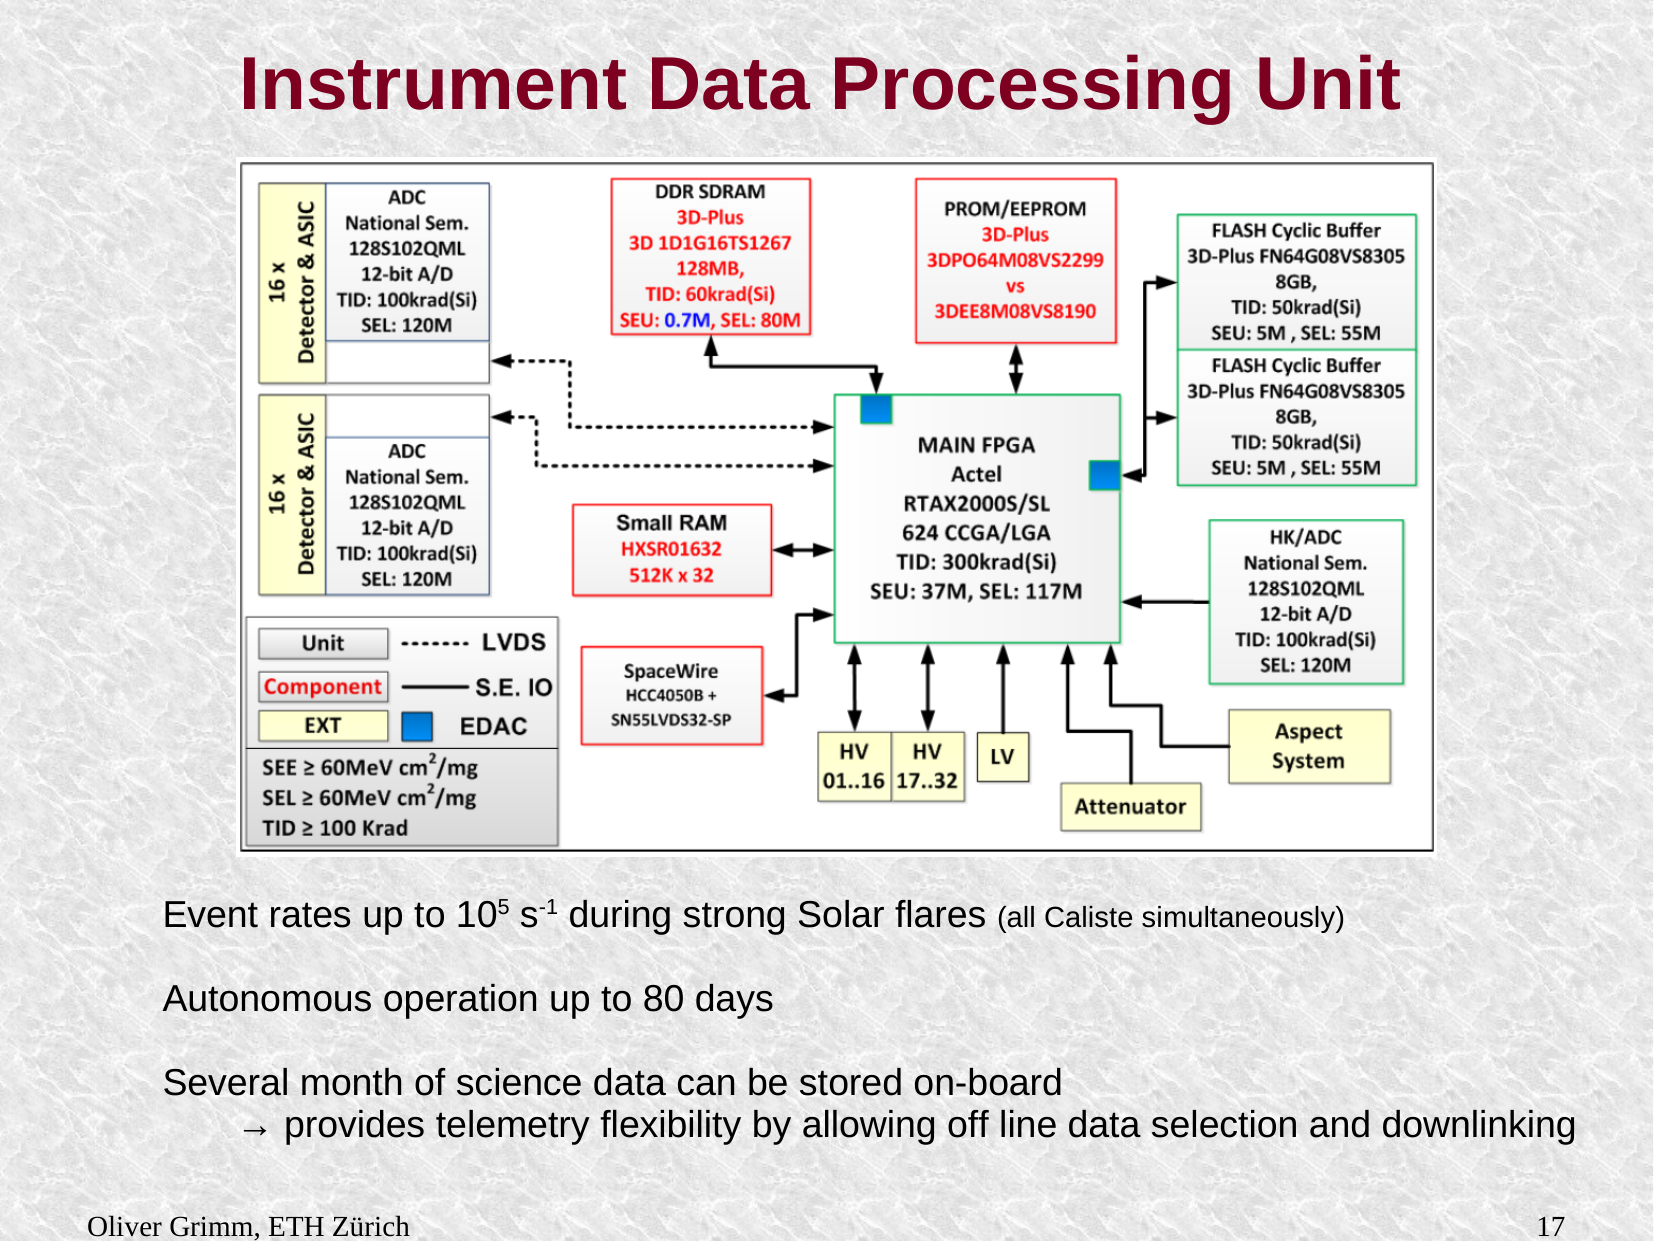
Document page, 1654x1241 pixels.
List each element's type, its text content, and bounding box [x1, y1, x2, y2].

picture [0, 0, 1654, 1241]
title Instrument Data Processing Unit [77, 19, 1565, 148]
text_box Event rates up to 105 s-1 during strong Solar flares (all Caliste simultaneously) Autonomous operation up to 80 days Several month of science data can be stored on-board → provides telemetry flexibility by allowing off line data selection and downlinking [147, 885, 1589, 1158]
